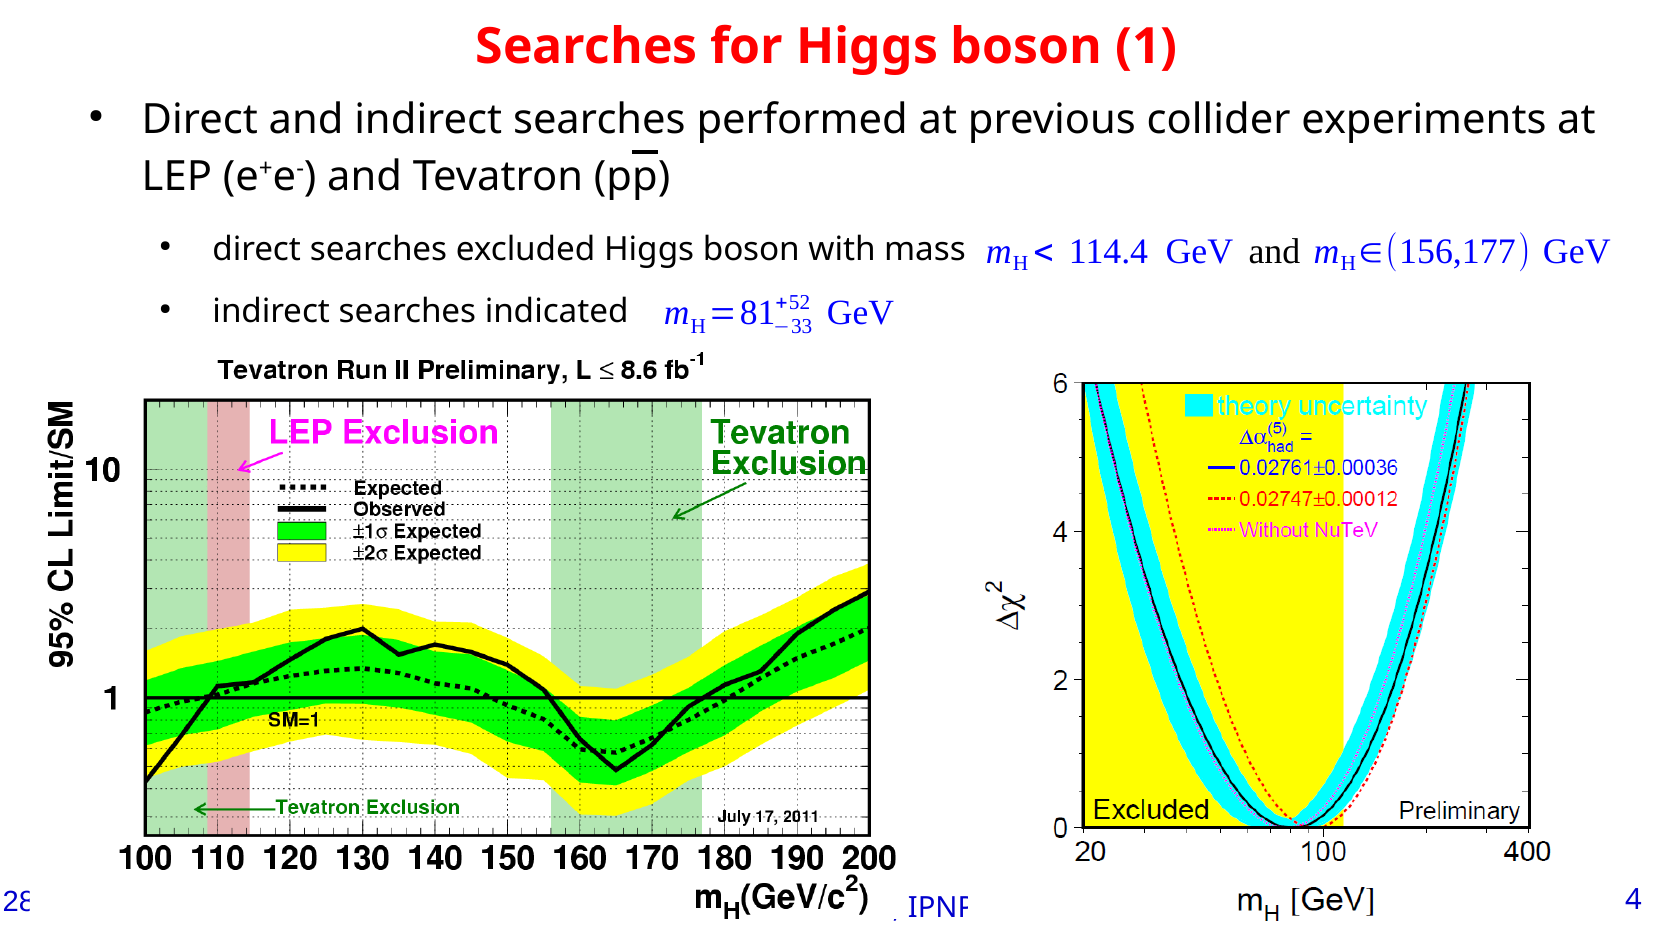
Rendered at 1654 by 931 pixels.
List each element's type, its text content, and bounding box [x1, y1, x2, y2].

chart [985, 230, 1613, 277]
list Direct and indirect searches performed at previous collider experiments at LEP (e+e-) and Tevatron (pp) direct searches excluded Higgs boson with mass indirect searches indicated [70, 88, 1607, 629]
chart [663, 289, 897, 339]
picture [29, 348, 905, 919]
picture [968, 357, 1553, 928]
title Searches for Higgs boson (1) [82, 0, 1571, 88]
